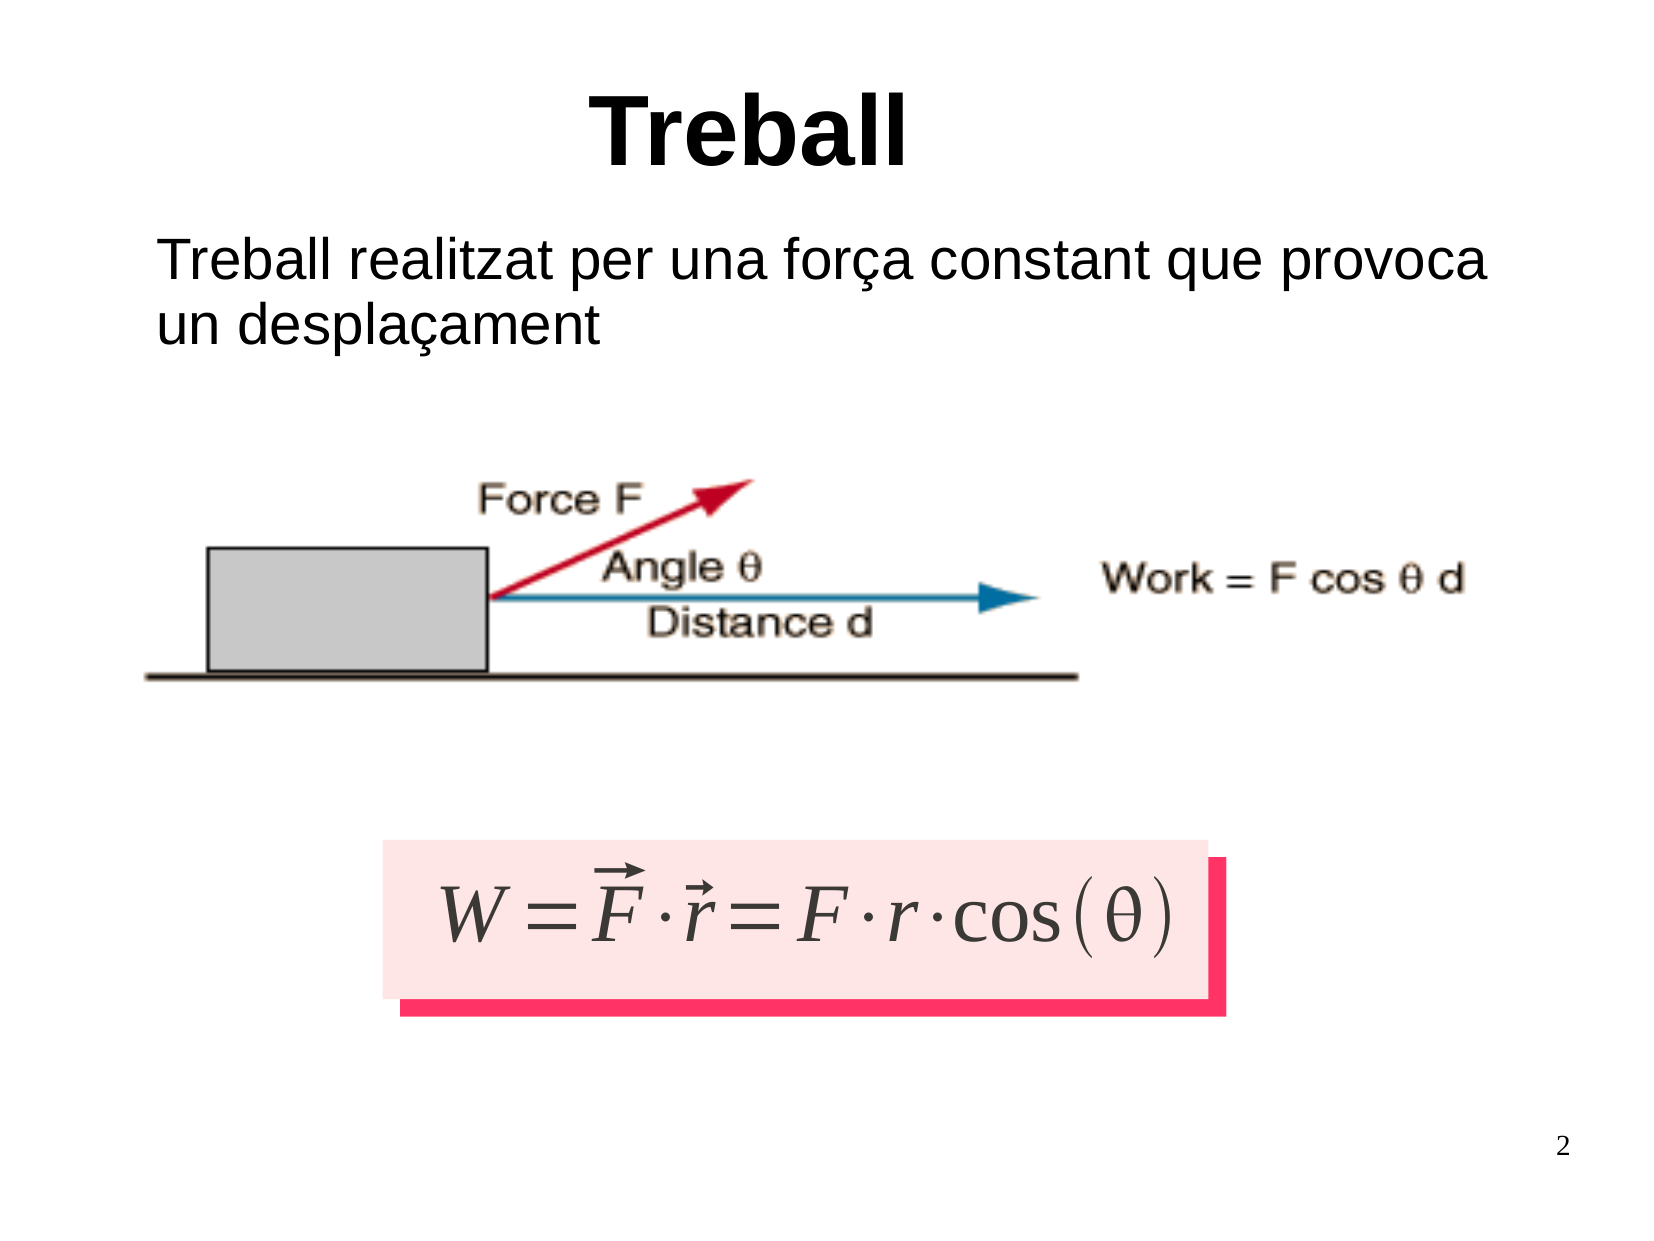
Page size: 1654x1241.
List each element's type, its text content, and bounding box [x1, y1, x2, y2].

picture [127, 457, 1528, 694]
text_box Treball [478, 67, 1049, 194]
chart [428, 857, 1183, 963]
text_box [382, 839, 1209, 1000]
text_box Treball realitzat per una força constant que provoca un desplaçament [141, 219, 1584, 365]
chart [768, 590, 887, 683]
